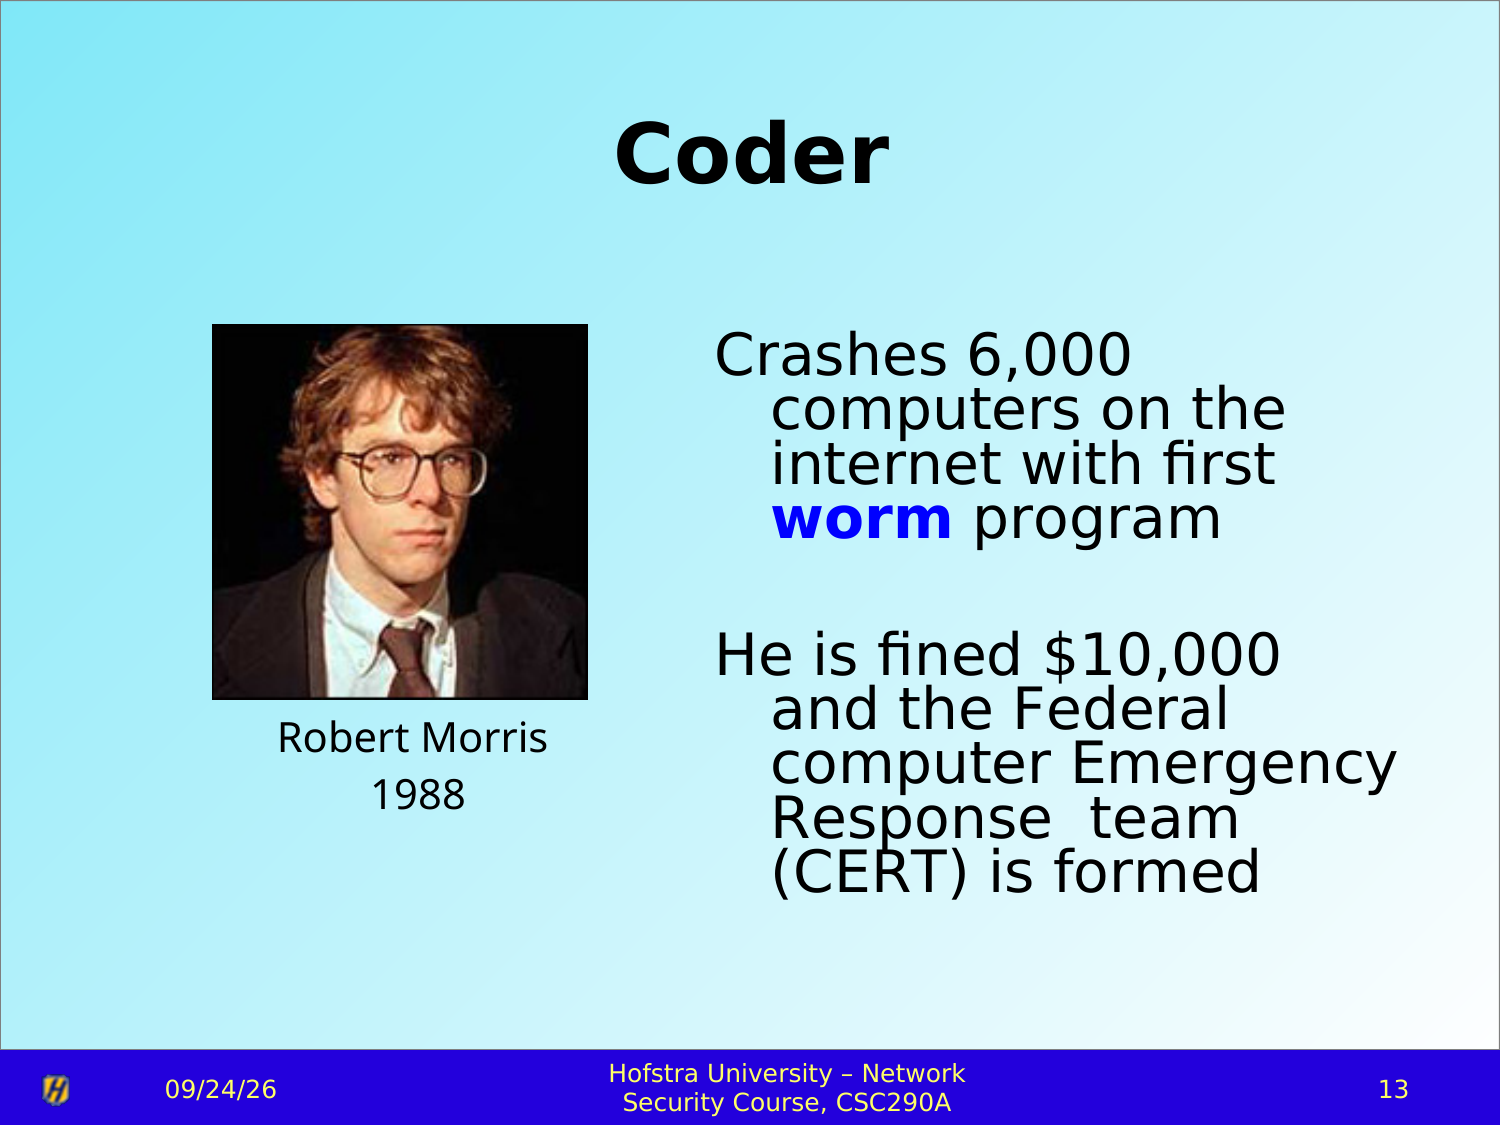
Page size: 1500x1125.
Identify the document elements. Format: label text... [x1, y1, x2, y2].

picture [37, 1072, 76, 1110]
title Coder [112, 95, 1391, 212]
text_box Robert Morris 1988 [262, 700, 575, 830]
list Crashes 6,000 computers on the internet with first worm program He is fined $10,000 and the Federal computer Emergency Response team (CERT) is formed [699, 324, 1425, 994]
picture [212, 324, 588, 700]
